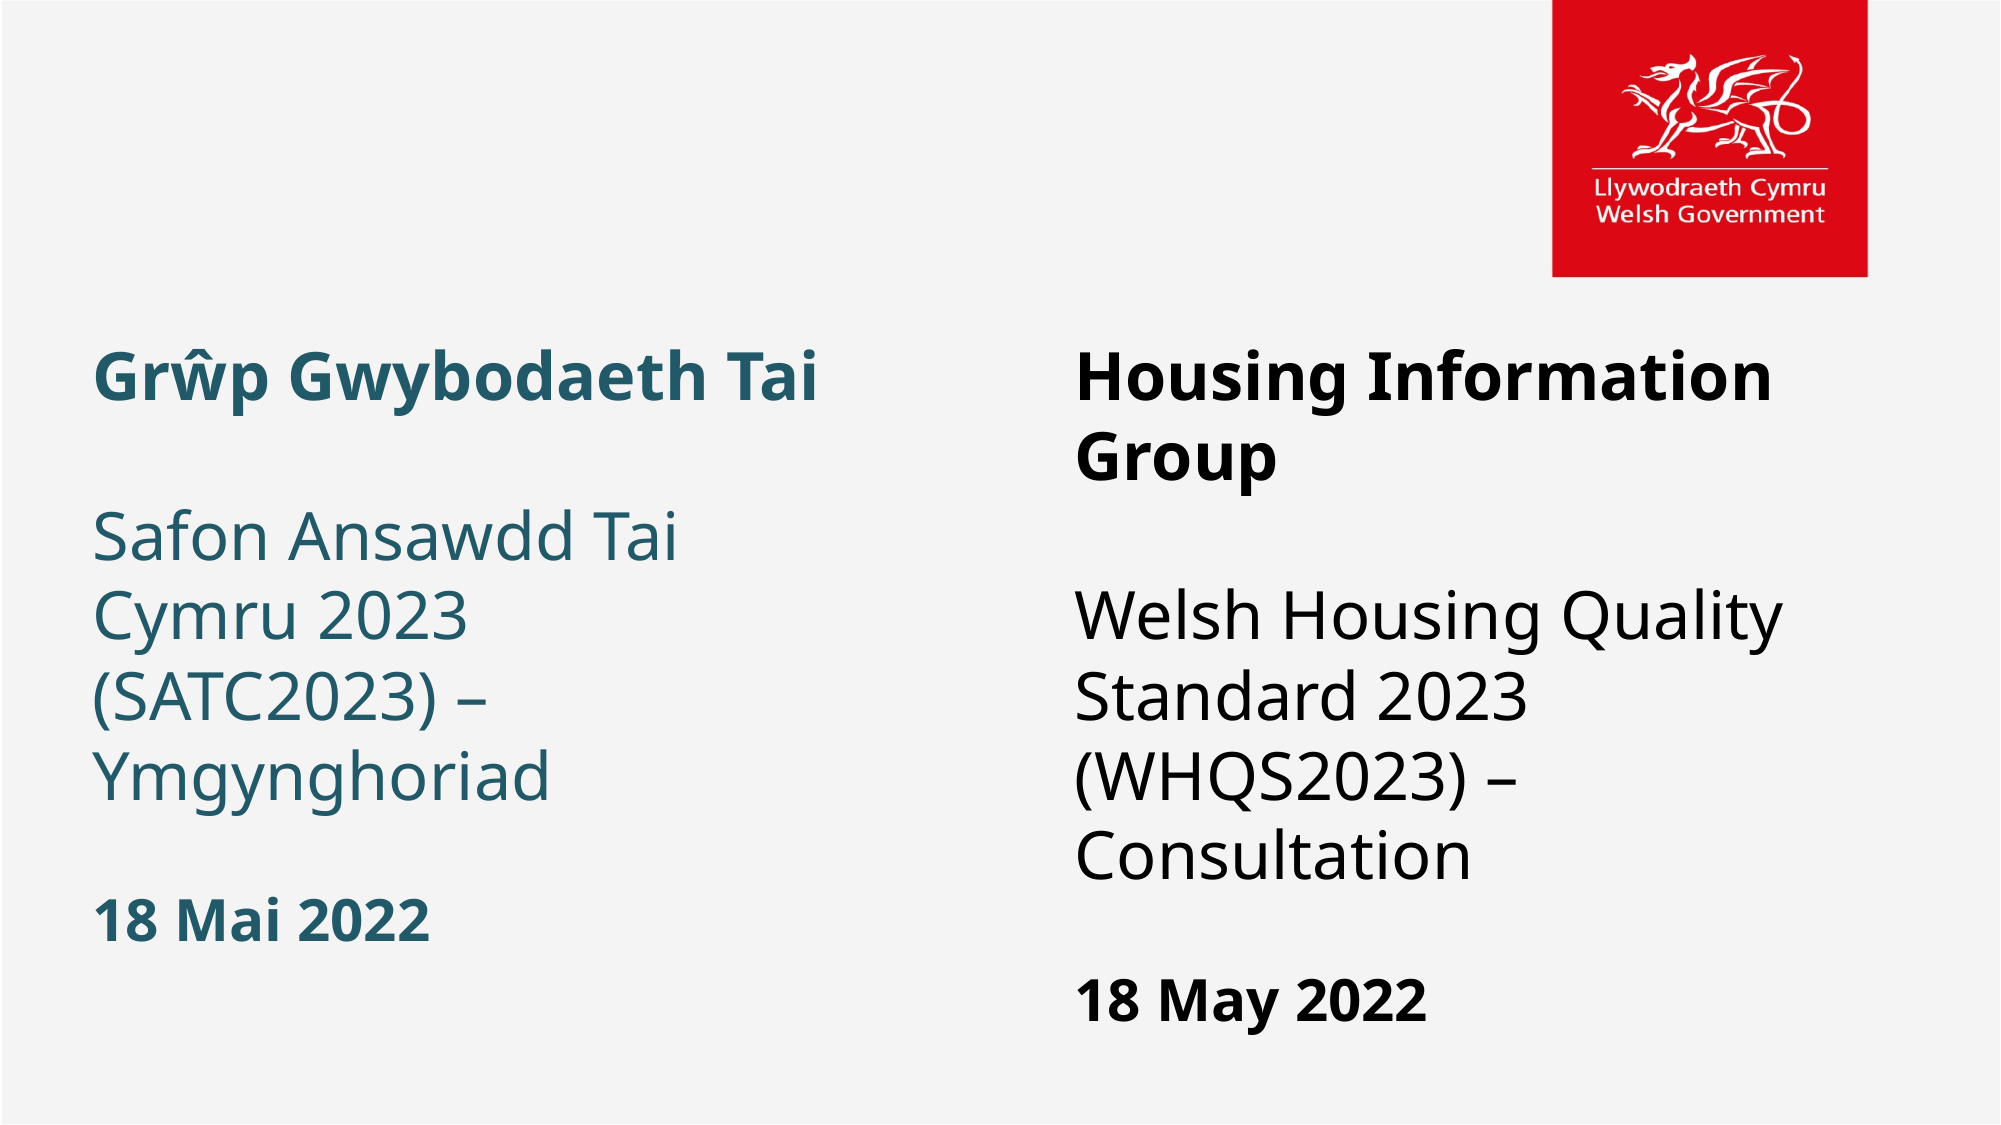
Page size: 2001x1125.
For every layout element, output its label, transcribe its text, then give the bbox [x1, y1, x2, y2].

text_box Grŵp Gwybodaeth Tai Safon Ansawdd Tai Cymru 2023 (SATC2023) – Ymgynghoriad 18 Mai 2022 [77, 325, 1011, 968]
text_box Housing Information Group Welsh Housing Quality Standard 2023 (WHQS2023) – Consultation 18 May 2022 [1059, 325, 1978, 968]
